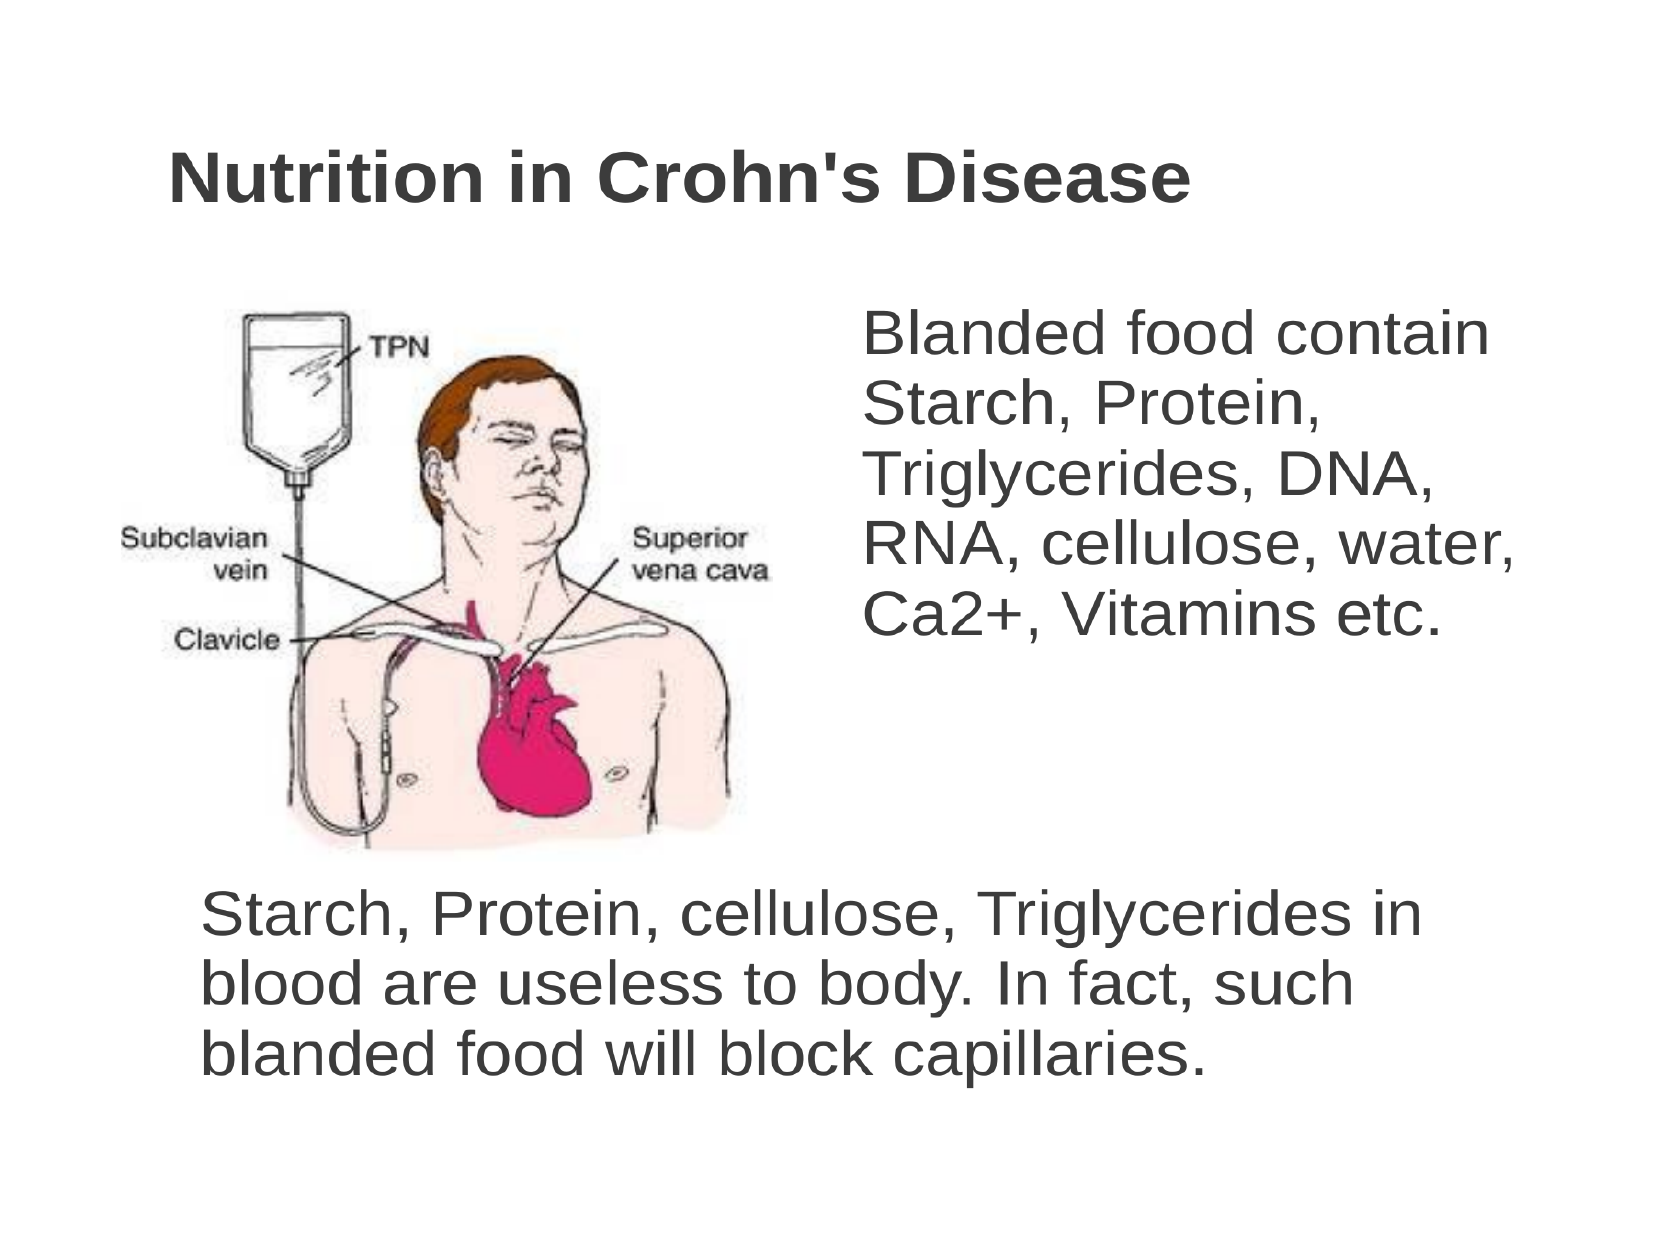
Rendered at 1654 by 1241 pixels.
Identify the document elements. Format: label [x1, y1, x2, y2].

picture [56, 67, 1577, 1135]
